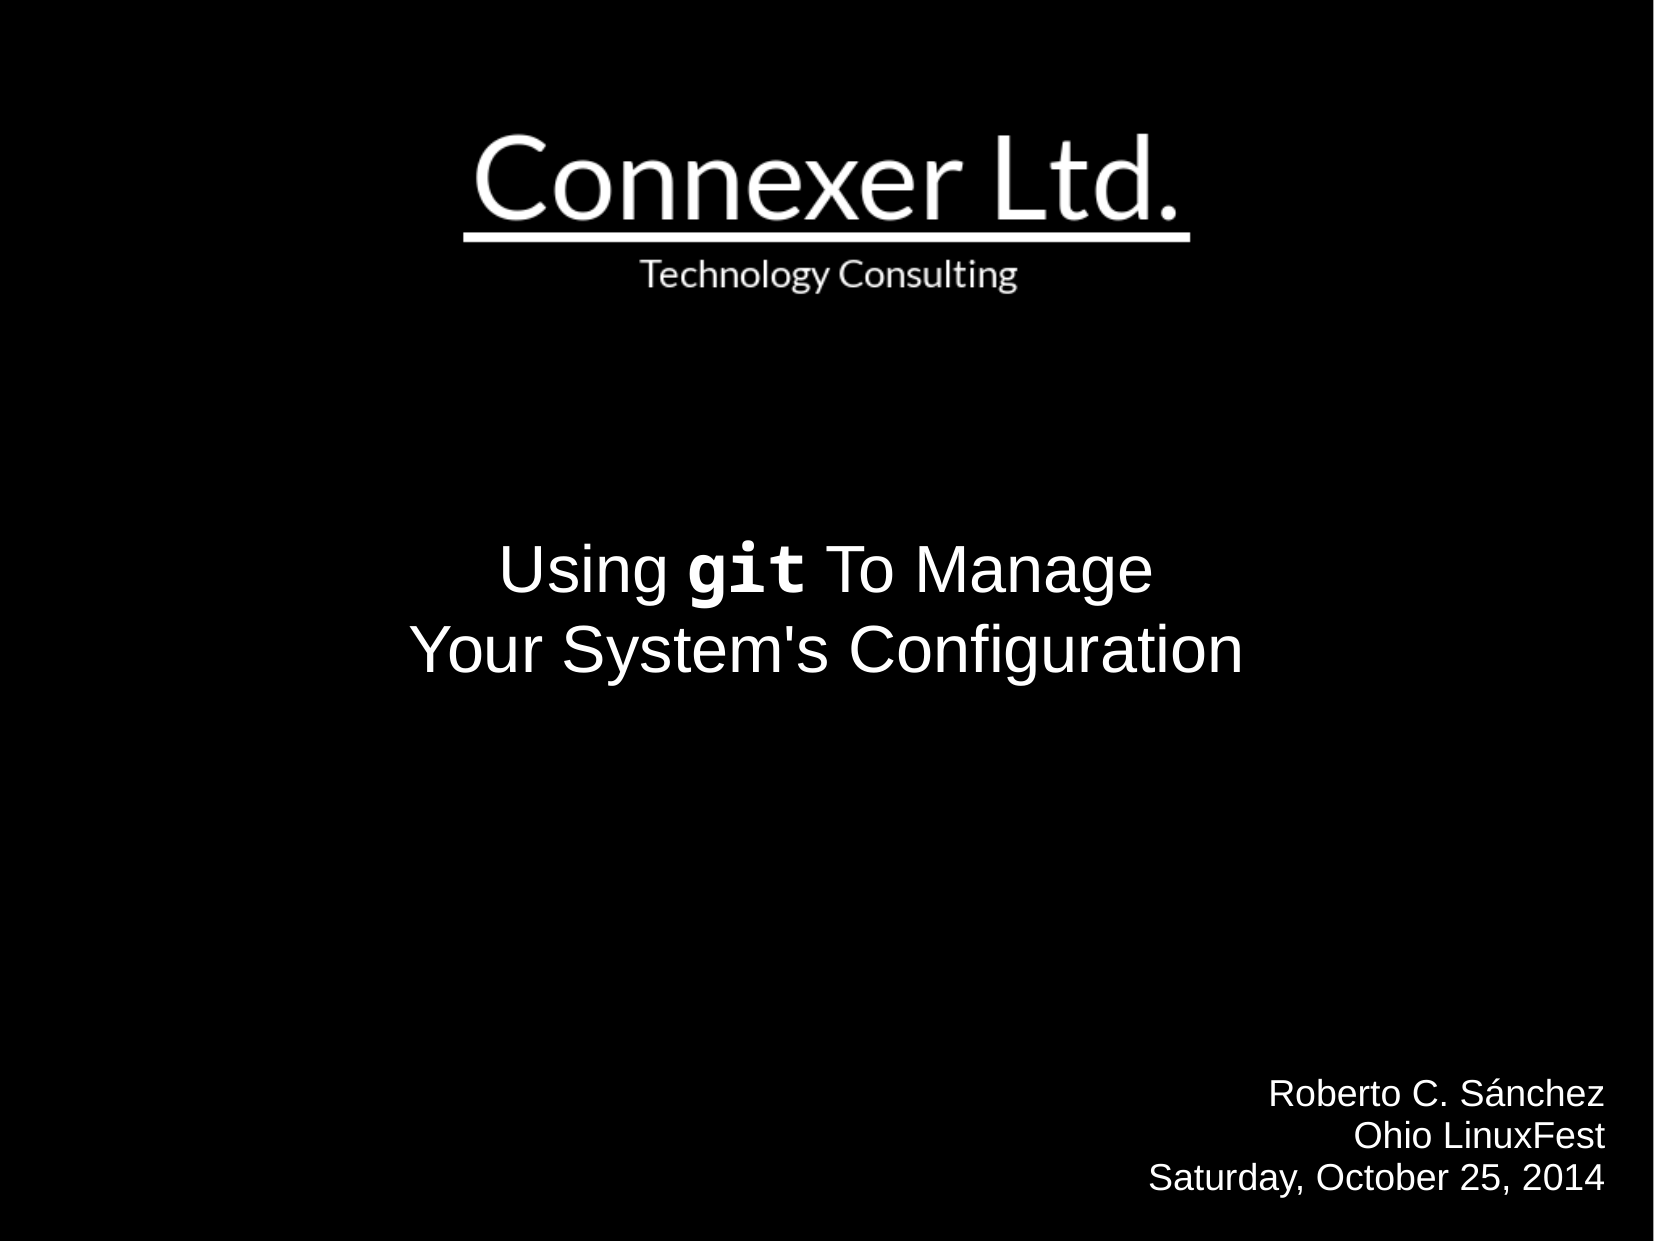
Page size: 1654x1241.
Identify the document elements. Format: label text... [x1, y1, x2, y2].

text_box Roberto C. Sánchez Ohio LinuxFest Saturday, October 25, 2014 [945, 1065, 1621, 1206]
subtitle Using git To Manage Your System's Configuration [99, 290, 1555, 1010]
picture [0, 0, 1654, 1241]
